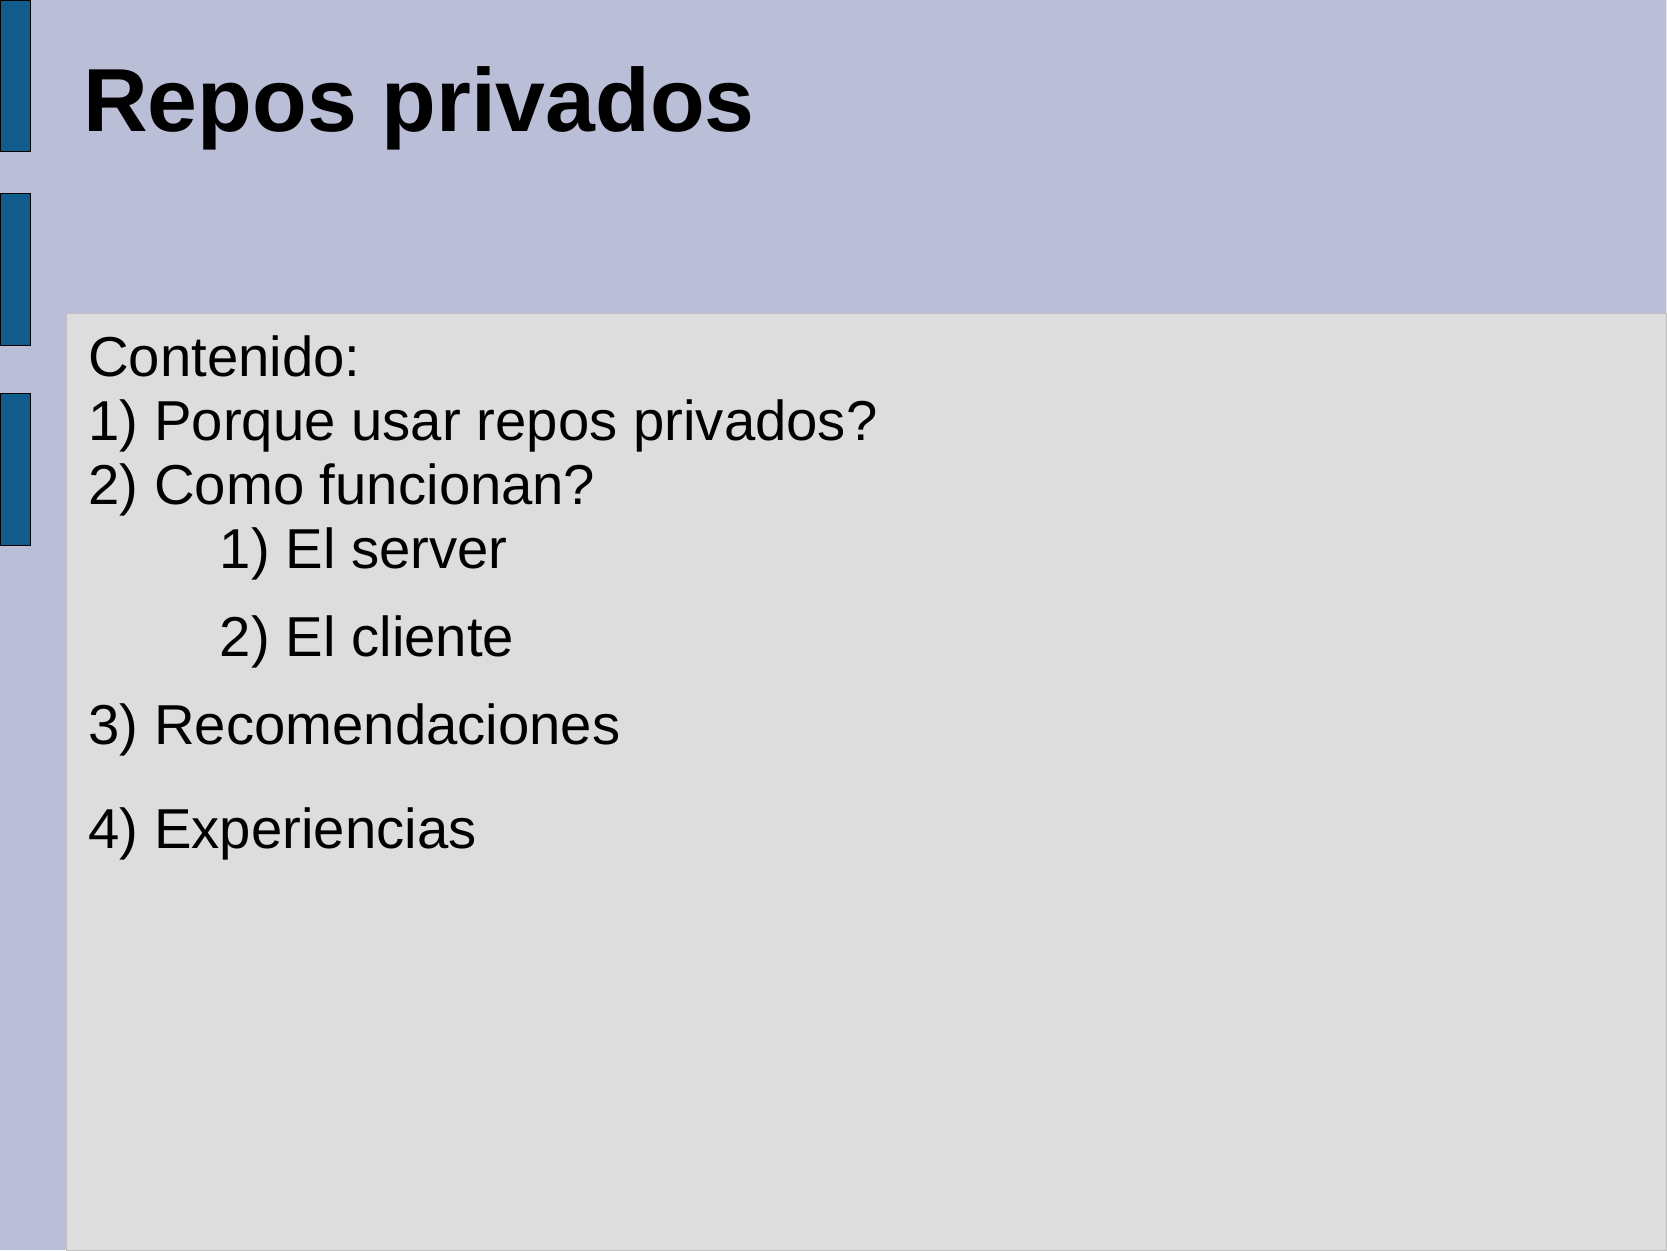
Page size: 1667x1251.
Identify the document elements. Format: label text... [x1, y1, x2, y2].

list Contenido: Porque usar repos privados? Como funcionan? El server El cliente Recomendaciones Experiencias [88, 324, 1667, 1225]
title Repos privados [40, 50, 1627, 201]
